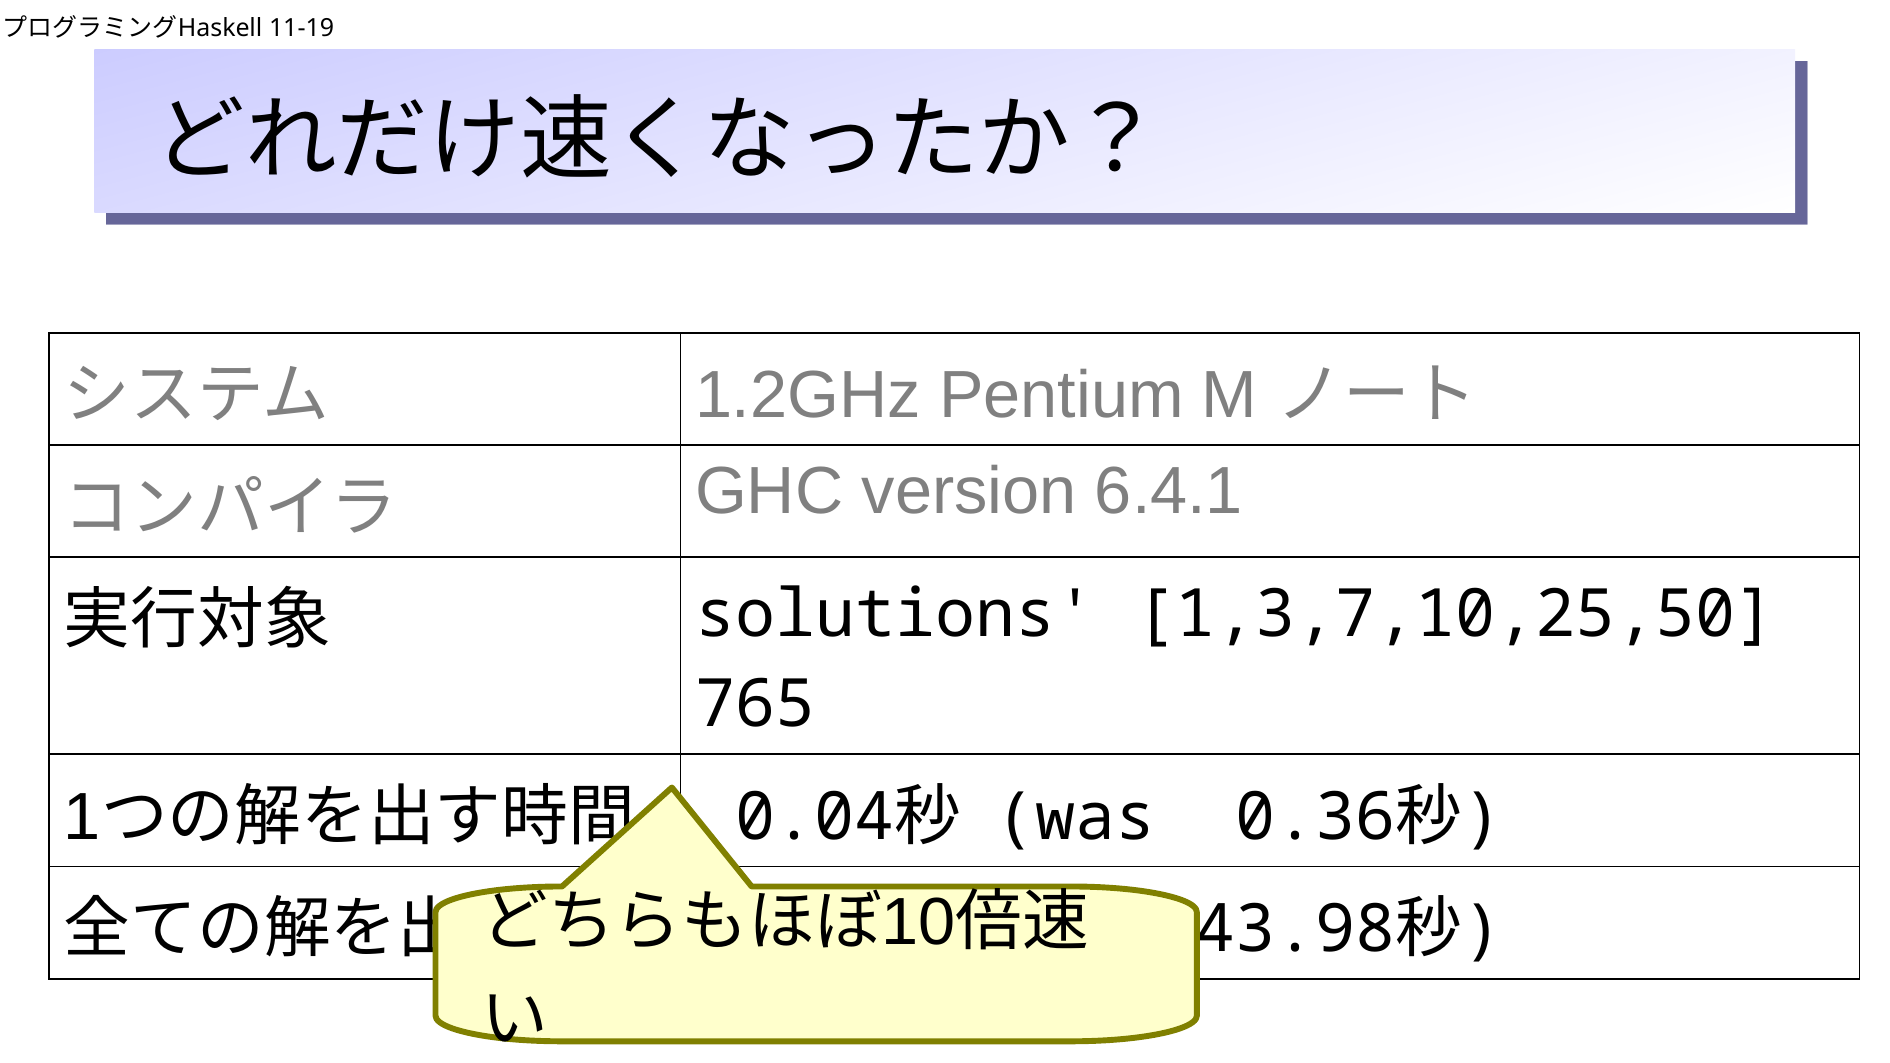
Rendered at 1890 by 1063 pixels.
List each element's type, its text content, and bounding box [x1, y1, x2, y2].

table_cell solutions' [1,3,7,10,25,50] 765 [681, 558, 1859, 753]
table_cell 0.04秒 (was 0.36秒) [681, 755, 1859, 866]
text_box どちらもほぼ10倍速い [435, 787, 1197, 1042]
table_header システム [50, 334, 680, 444]
table_header 1.2GHz Pentium M ノート [681, 334, 1859, 444]
table_cell 実行対象 [50, 558, 680, 753]
table_cell GHC version 6.4.1 [681, 446, 1859, 556]
table_cell 全ての解を出す時間 [50, 867, 582, 978]
table_cell コンパイラ [50, 446, 680, 556]
title どれだけ速くなったか？ [94, 49, 1796, 213]
table_cell 1つの解を出す時間 [50, 755, 680, 866]
table_cell 3.47秒 (was 43.98秒) [737, 867, 1859, 978]
